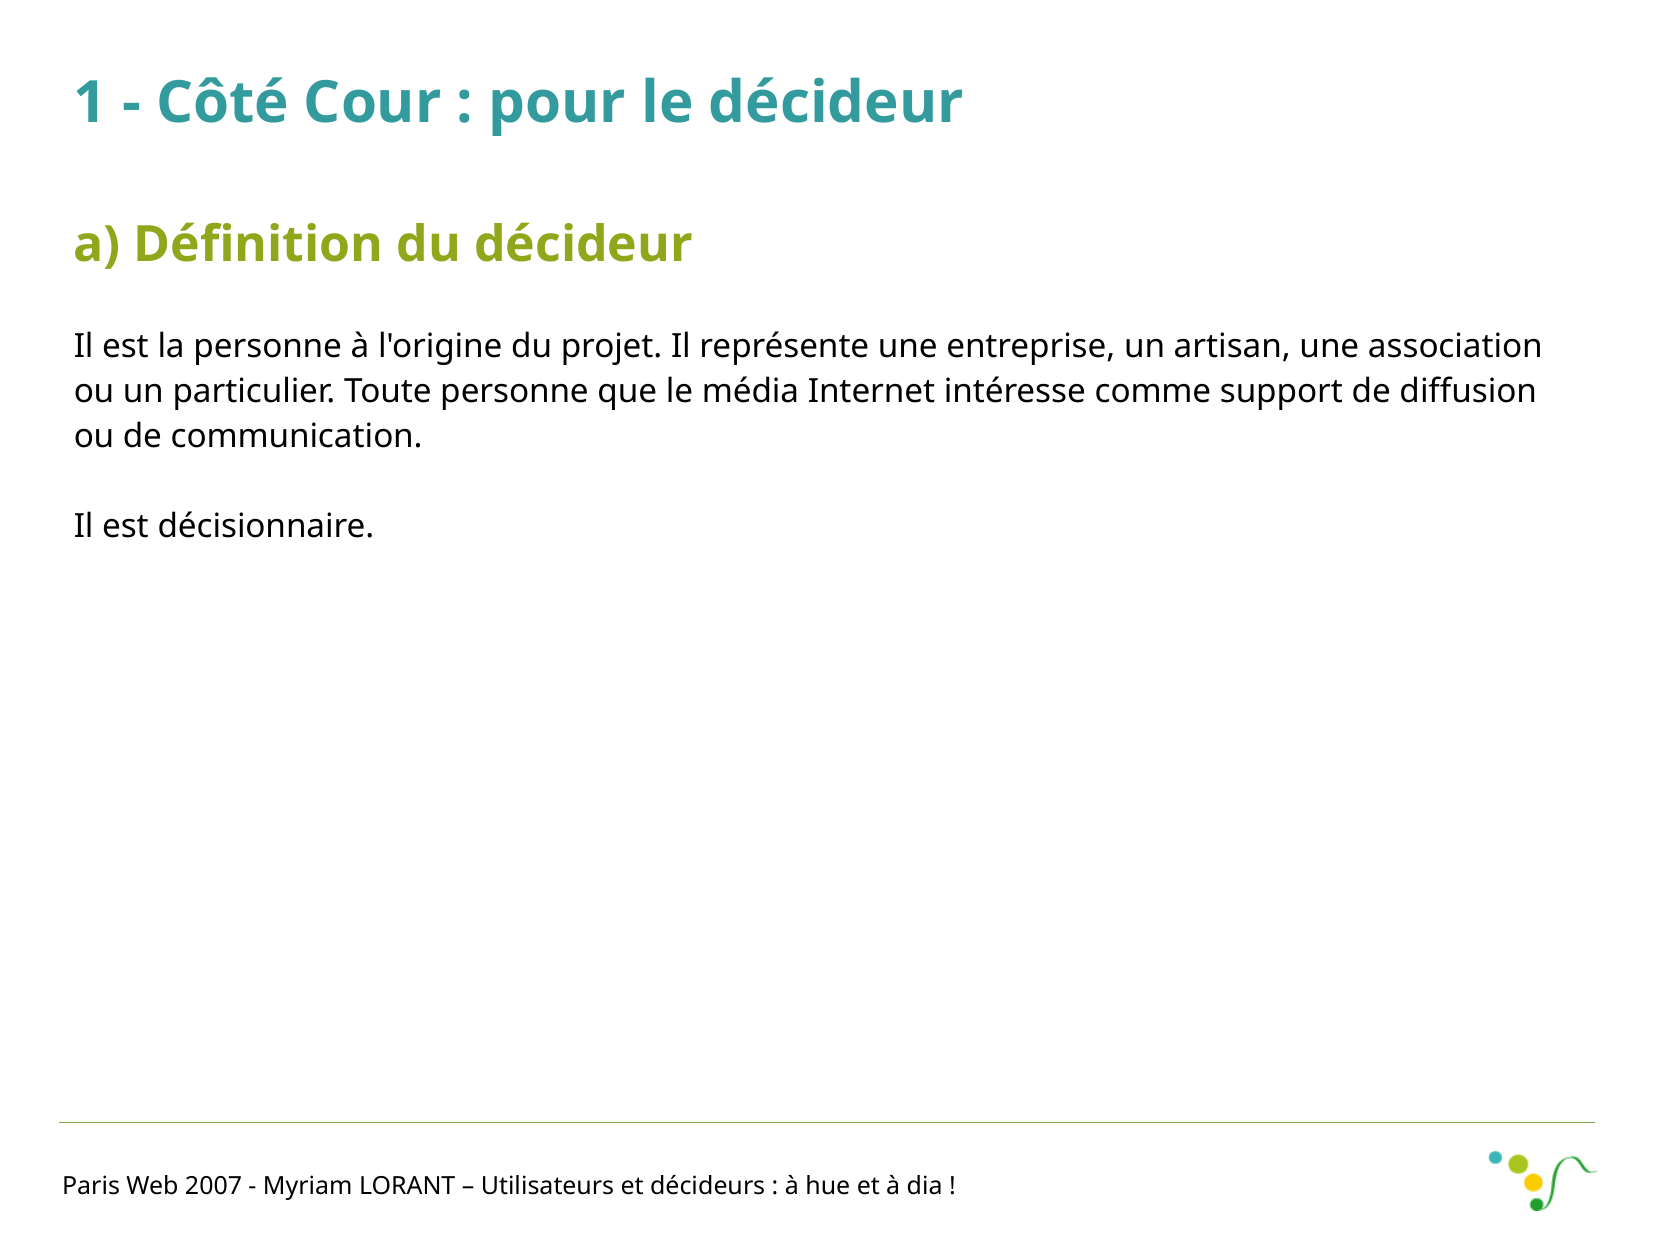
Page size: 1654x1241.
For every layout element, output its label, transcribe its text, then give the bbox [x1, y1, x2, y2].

text_box Paris Web 2007 - Myriam LORANT – Utilisateurs et décideurs : à hue et à dia ! [47, 1160, 1488, 1205]
text_box 1 - Côté Cour : pour le décideur a) Définition du décideur Il est la personne à l'origine du projet. Il représente une entreprise, un artisan, une association ou un particulier. Toute personne que le média Internet intéresse comme support de diffusion ou de communication. Il est décisionnaire. [59, 53, 1595, 631]
picture [1488, 1151, 1598, 1211]
